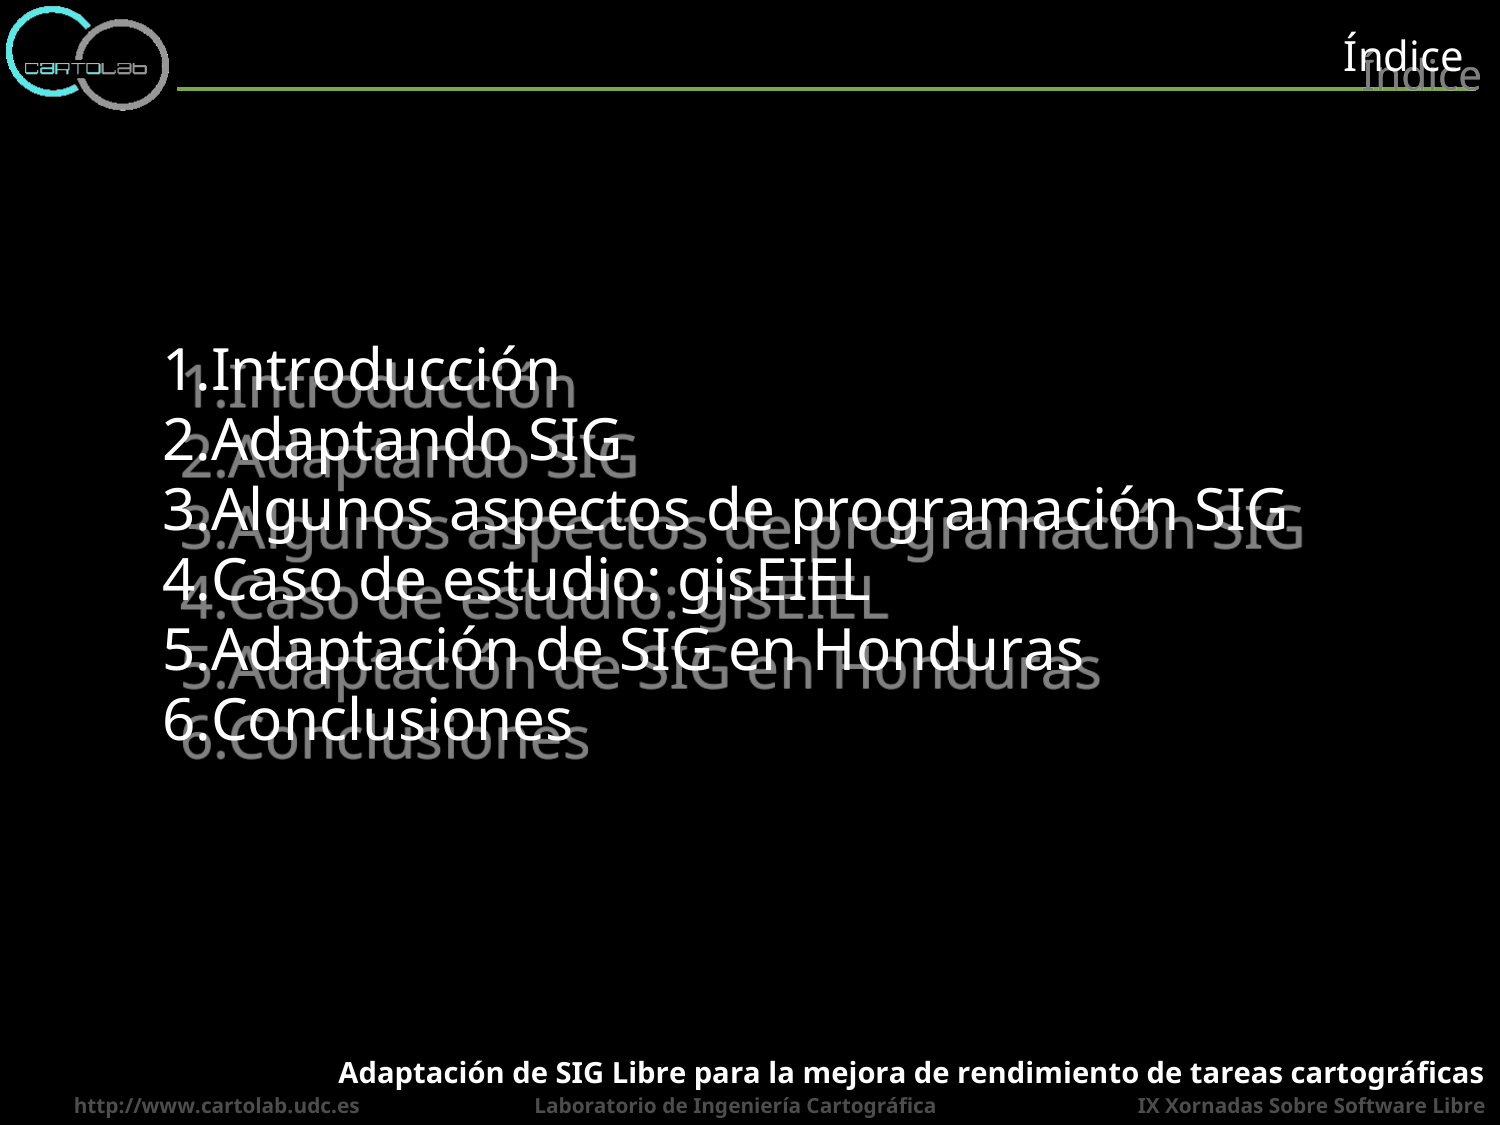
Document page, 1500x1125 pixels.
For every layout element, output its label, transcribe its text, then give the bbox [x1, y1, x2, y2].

text_box Índice [1329, 22, 1487, 88]
text_box Introducción Adaptando SIG Algunos aspectos de programación SIG Caso de estudio: gisEIEL Adaptación de SIG en Honduras Conclusiones [147, 324, 1447, 830]
